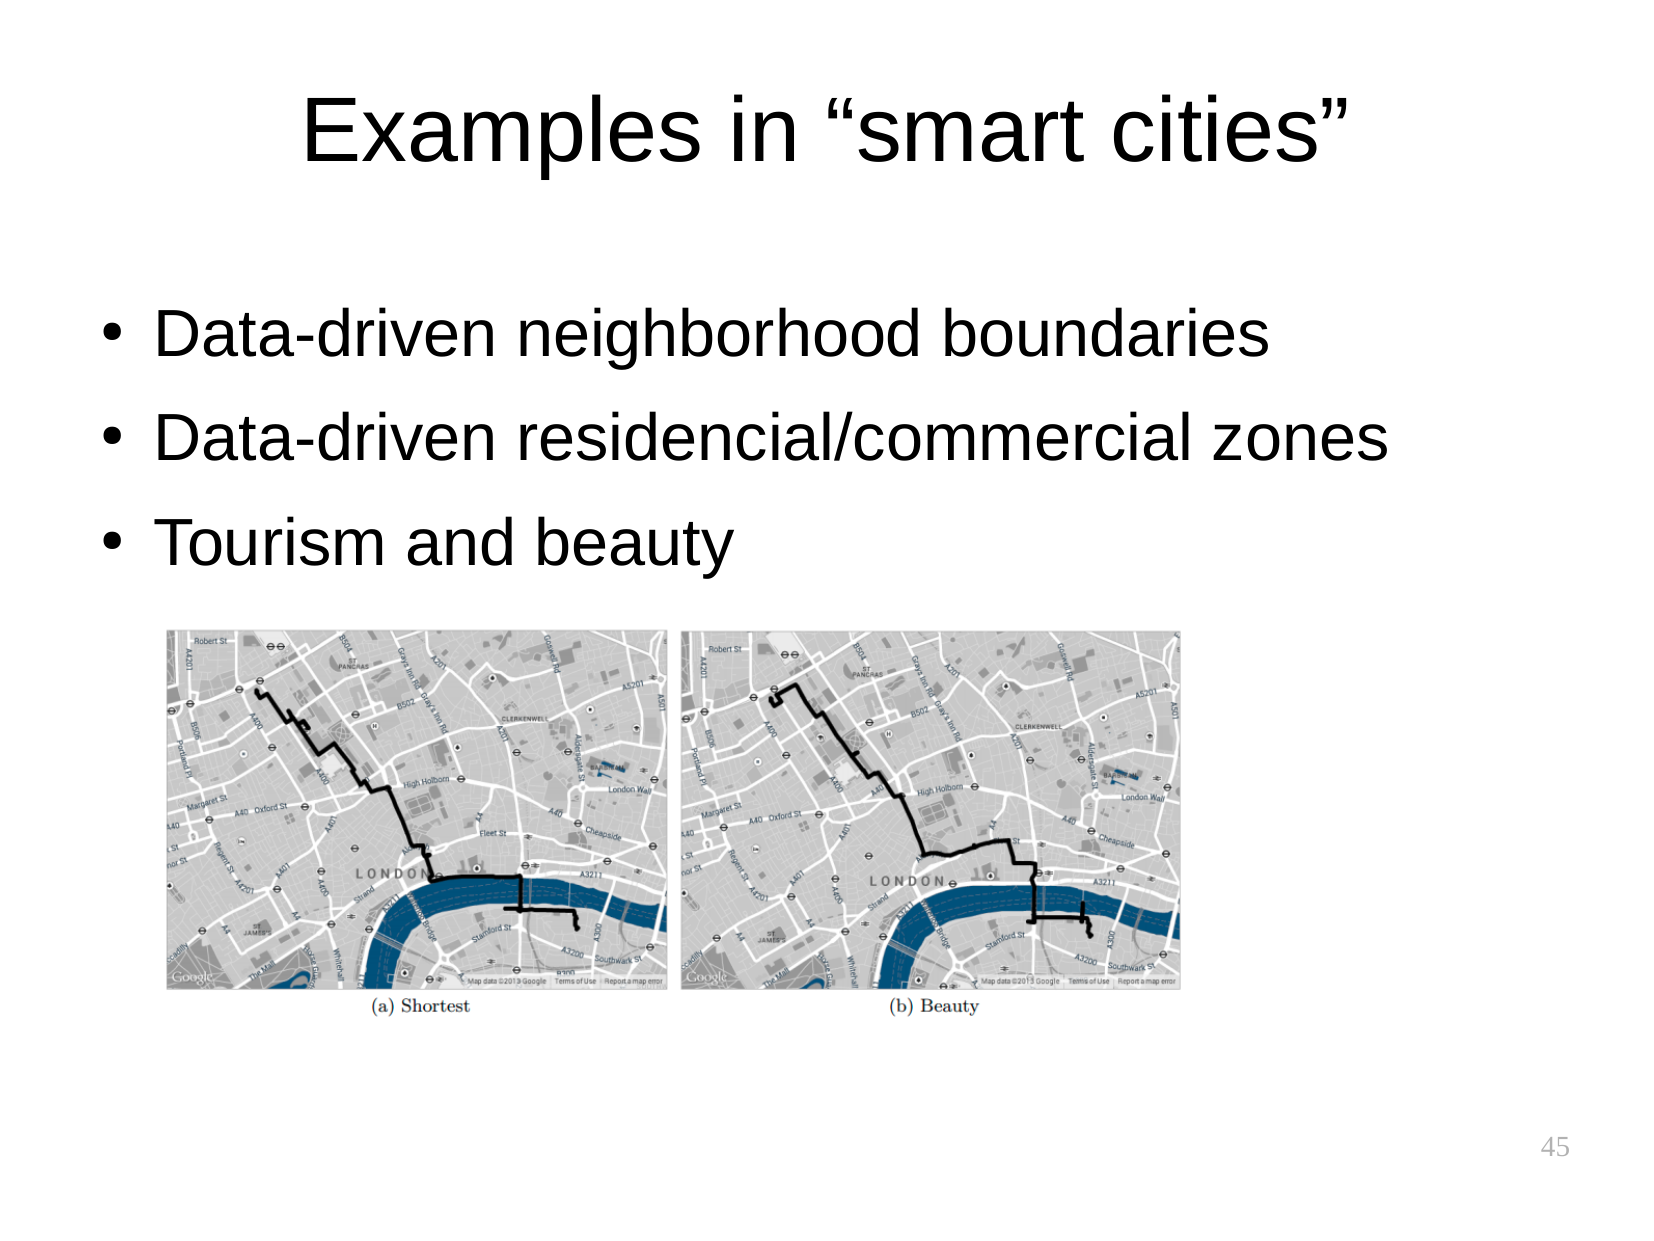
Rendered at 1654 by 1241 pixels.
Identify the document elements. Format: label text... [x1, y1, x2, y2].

title Examples in “smart cities” [82, 25, 1571, 233]
list Data-driven neighborhood boundaries Data-driven residencial/commercial zones Tourism and beauty [82, 296, 1571, 1036]
picture [150, 618, 1189, 1021]
